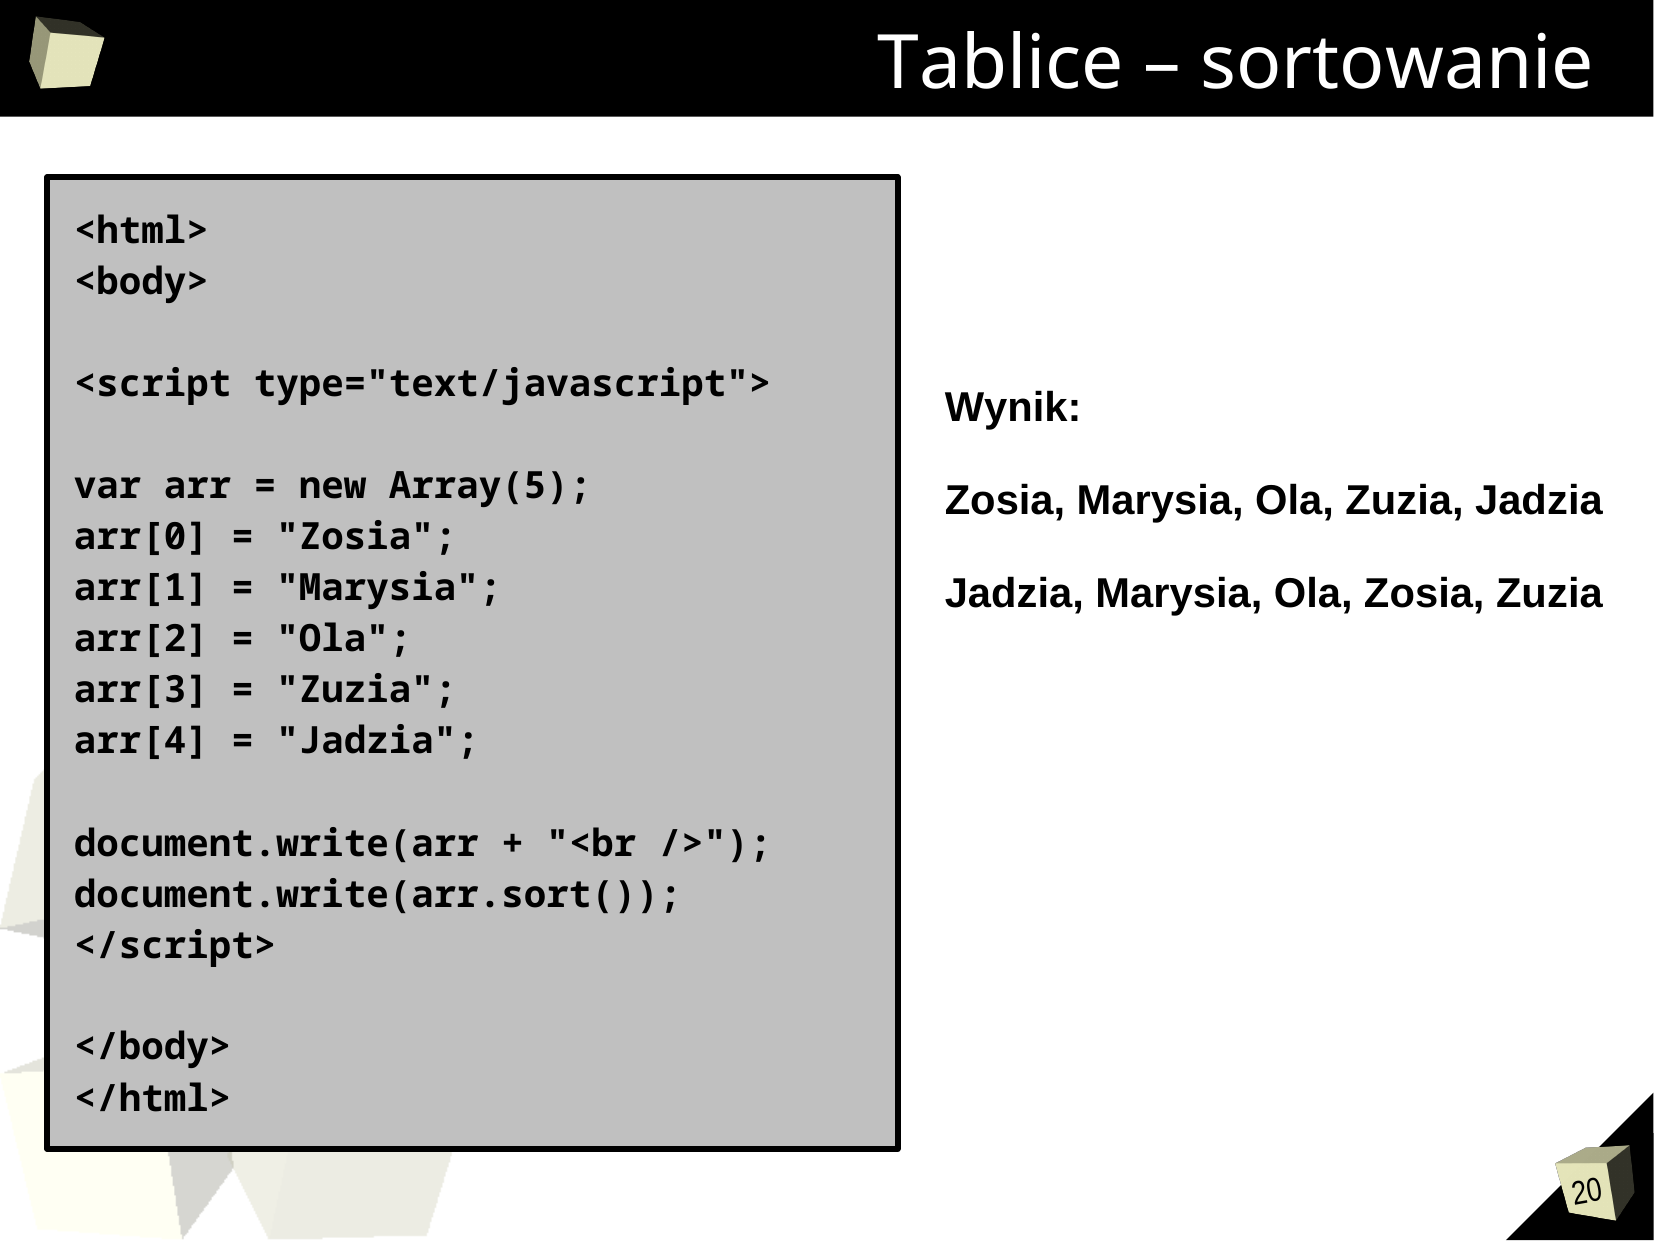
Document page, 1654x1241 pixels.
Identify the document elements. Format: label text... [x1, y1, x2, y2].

picture [0, 726, 477, 1241]
text_box <html> <body> <script type="text/javascript"> var arr = new Array(5); arr[0] = "Zosia"; arr[1] = "Marysia"; arr[2] = "Ola"; arr[3] = "Zuzia"; arr[4] = "Jadzia"; document.write(arr + "<br />"); document.write(arr.sort()); </script> </body> </html> [47, 177, 898, 1010]
list Wynik: Zosia, Marysia, Ola, Zuzia, Jadzia Jadzia, Marysia, Ola, Zosia, Zuzia [944, 383, 1625, 768]
title Tablice – sortowanie [118, 0, 1595, 119]
